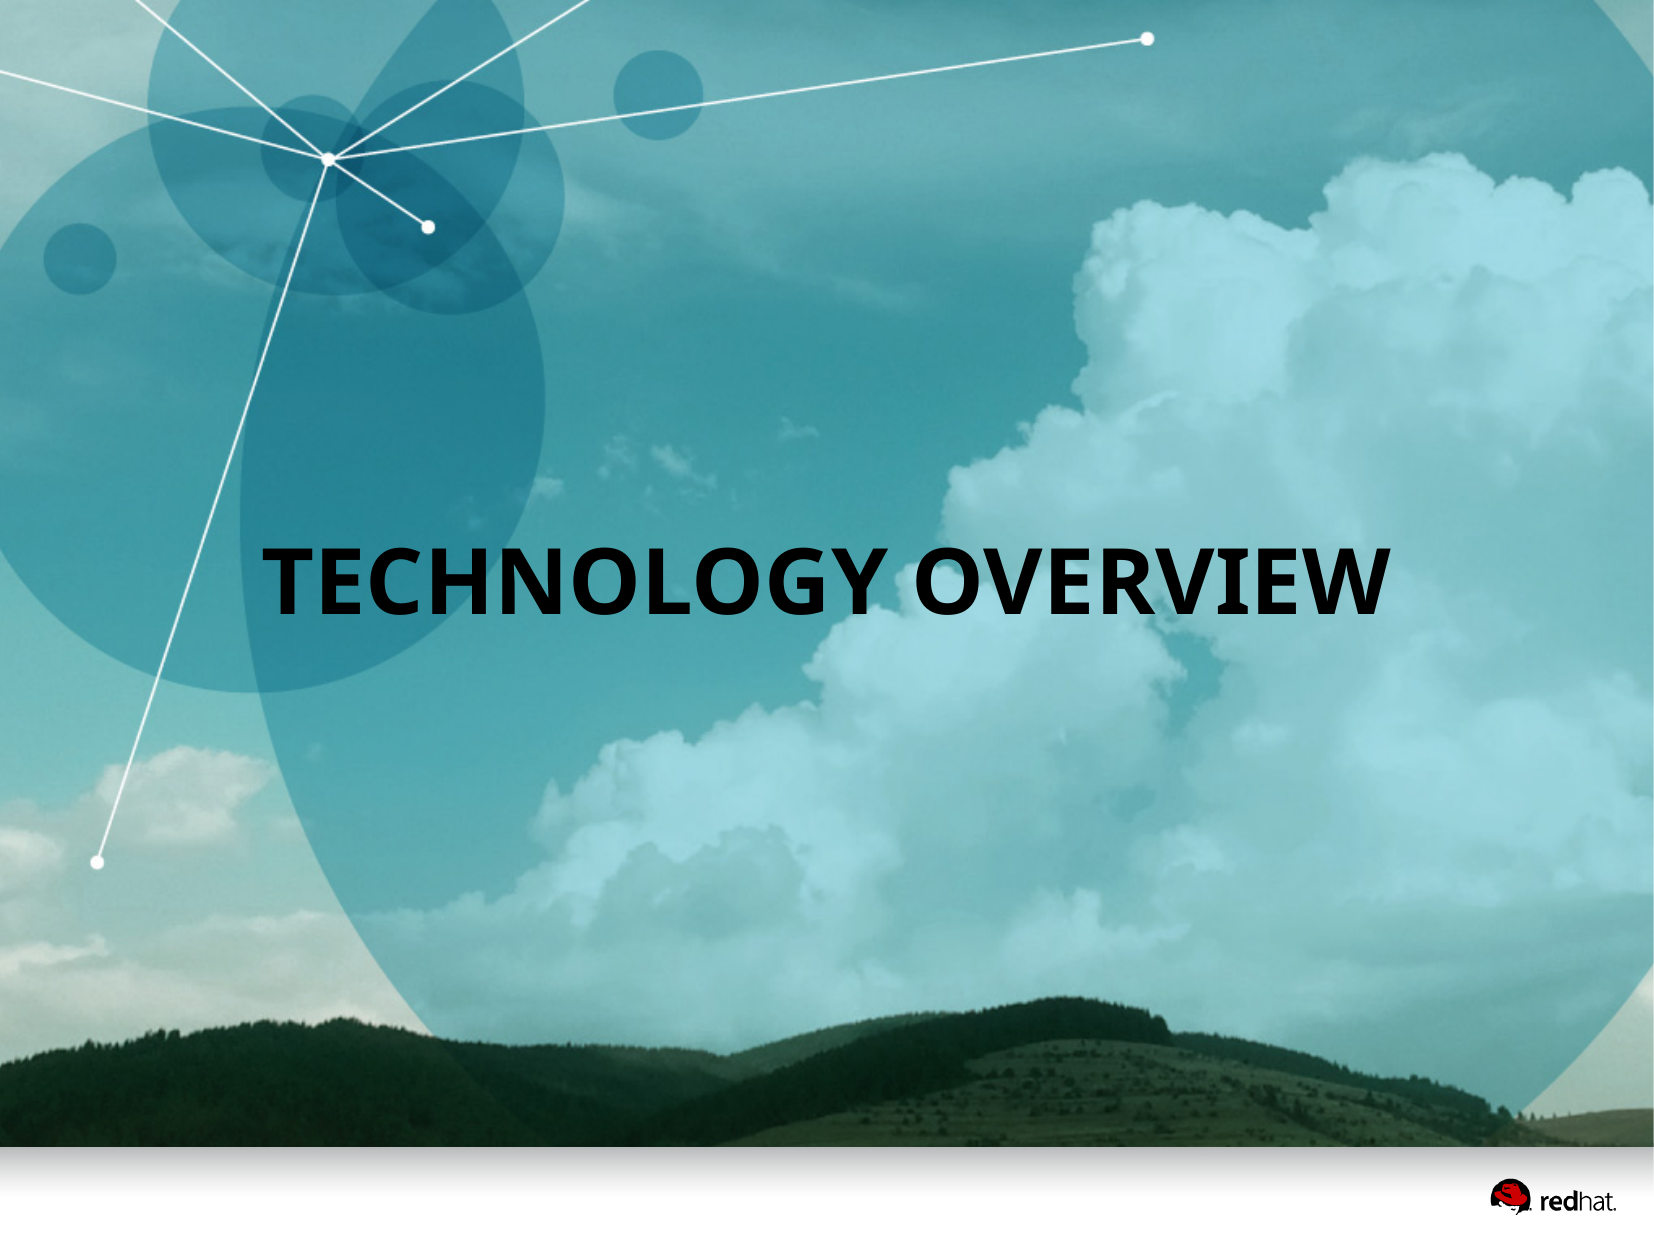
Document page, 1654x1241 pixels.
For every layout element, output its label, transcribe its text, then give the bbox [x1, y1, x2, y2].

picture [0, 0, 1654, 1241]
subtitle TECHNOLOGY OVERVIEW [82, 514, 1571, 644]
